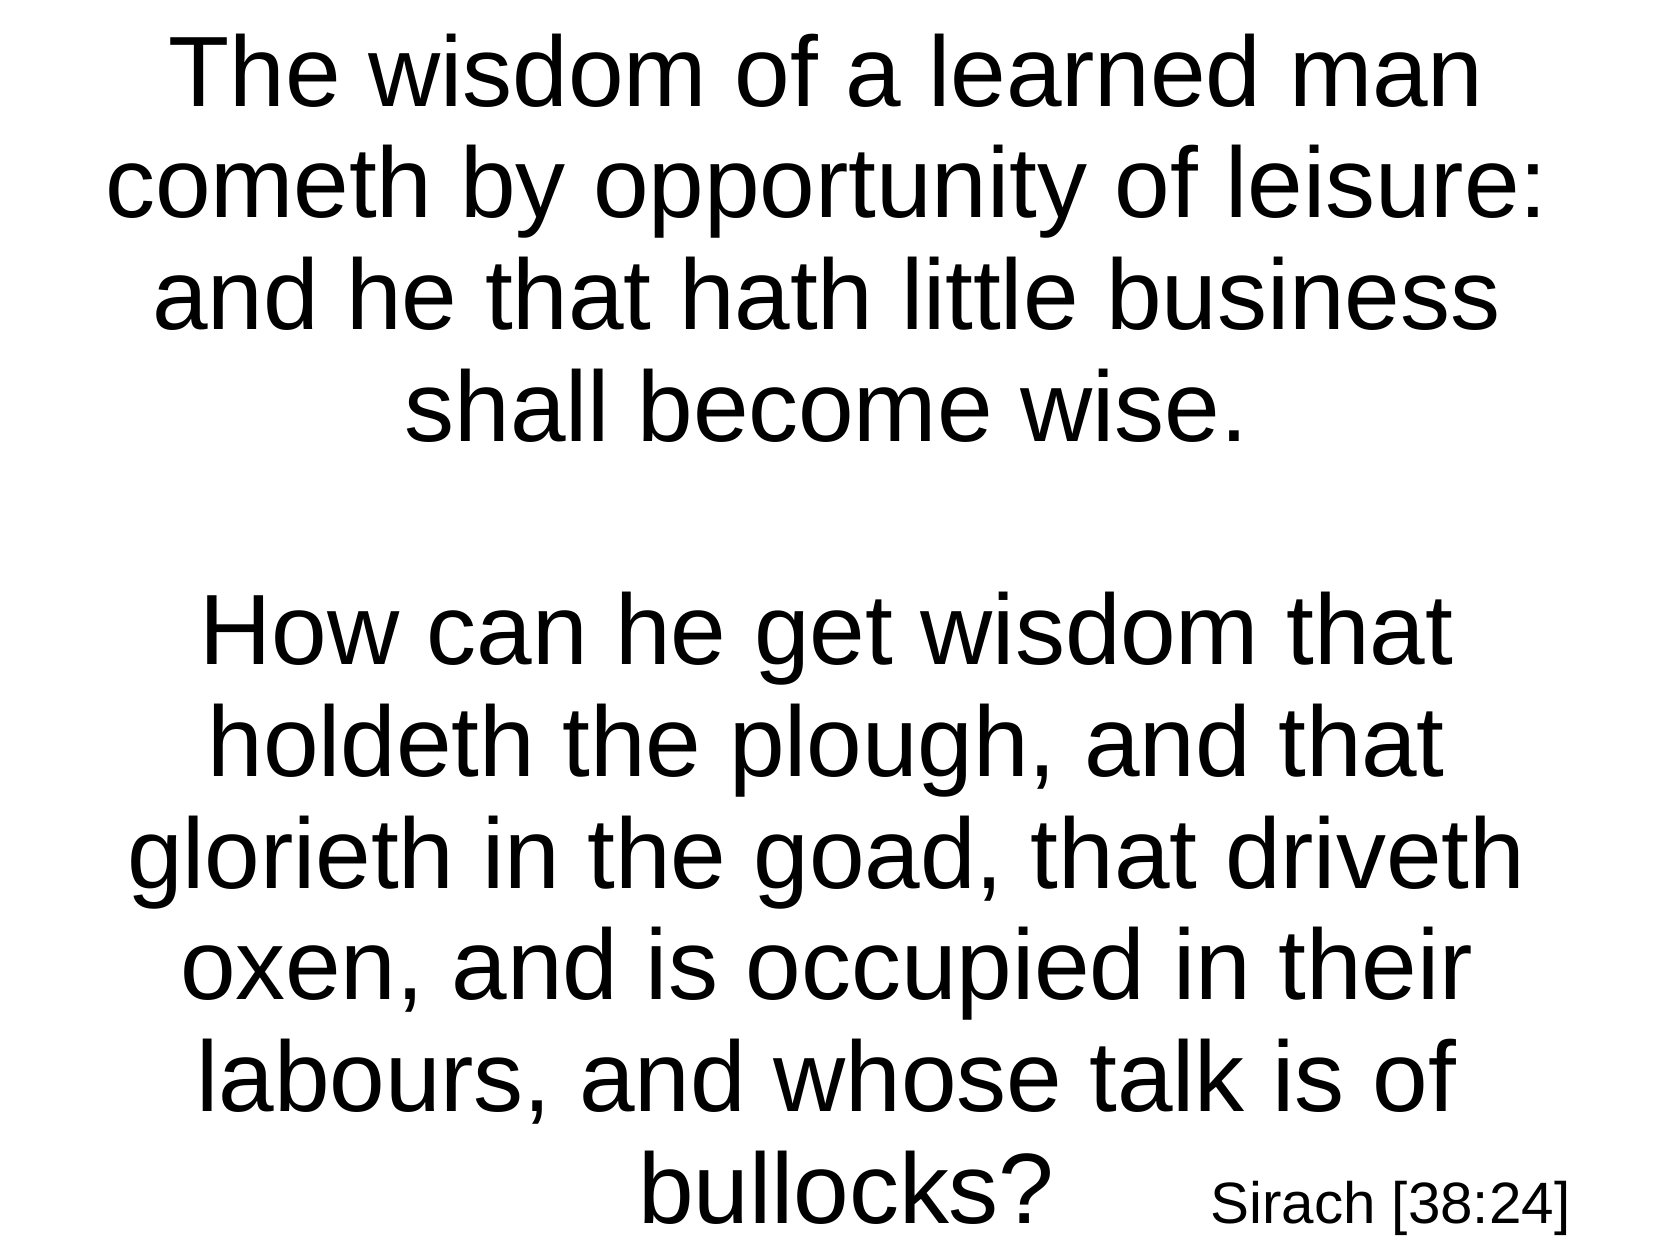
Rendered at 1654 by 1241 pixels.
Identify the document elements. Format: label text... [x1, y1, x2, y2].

subtitle The wisdom of a learned man cometh by opportunity of leisure: and he that hath little business shall become wise. How can he get wisdom that holdeth the plough, and that glorieth in the goad, that driveth oxen, and is occupied in their labours, and whose talk is of bullocks? Sirach [38:24] [82, 0, 1571, 1241]
